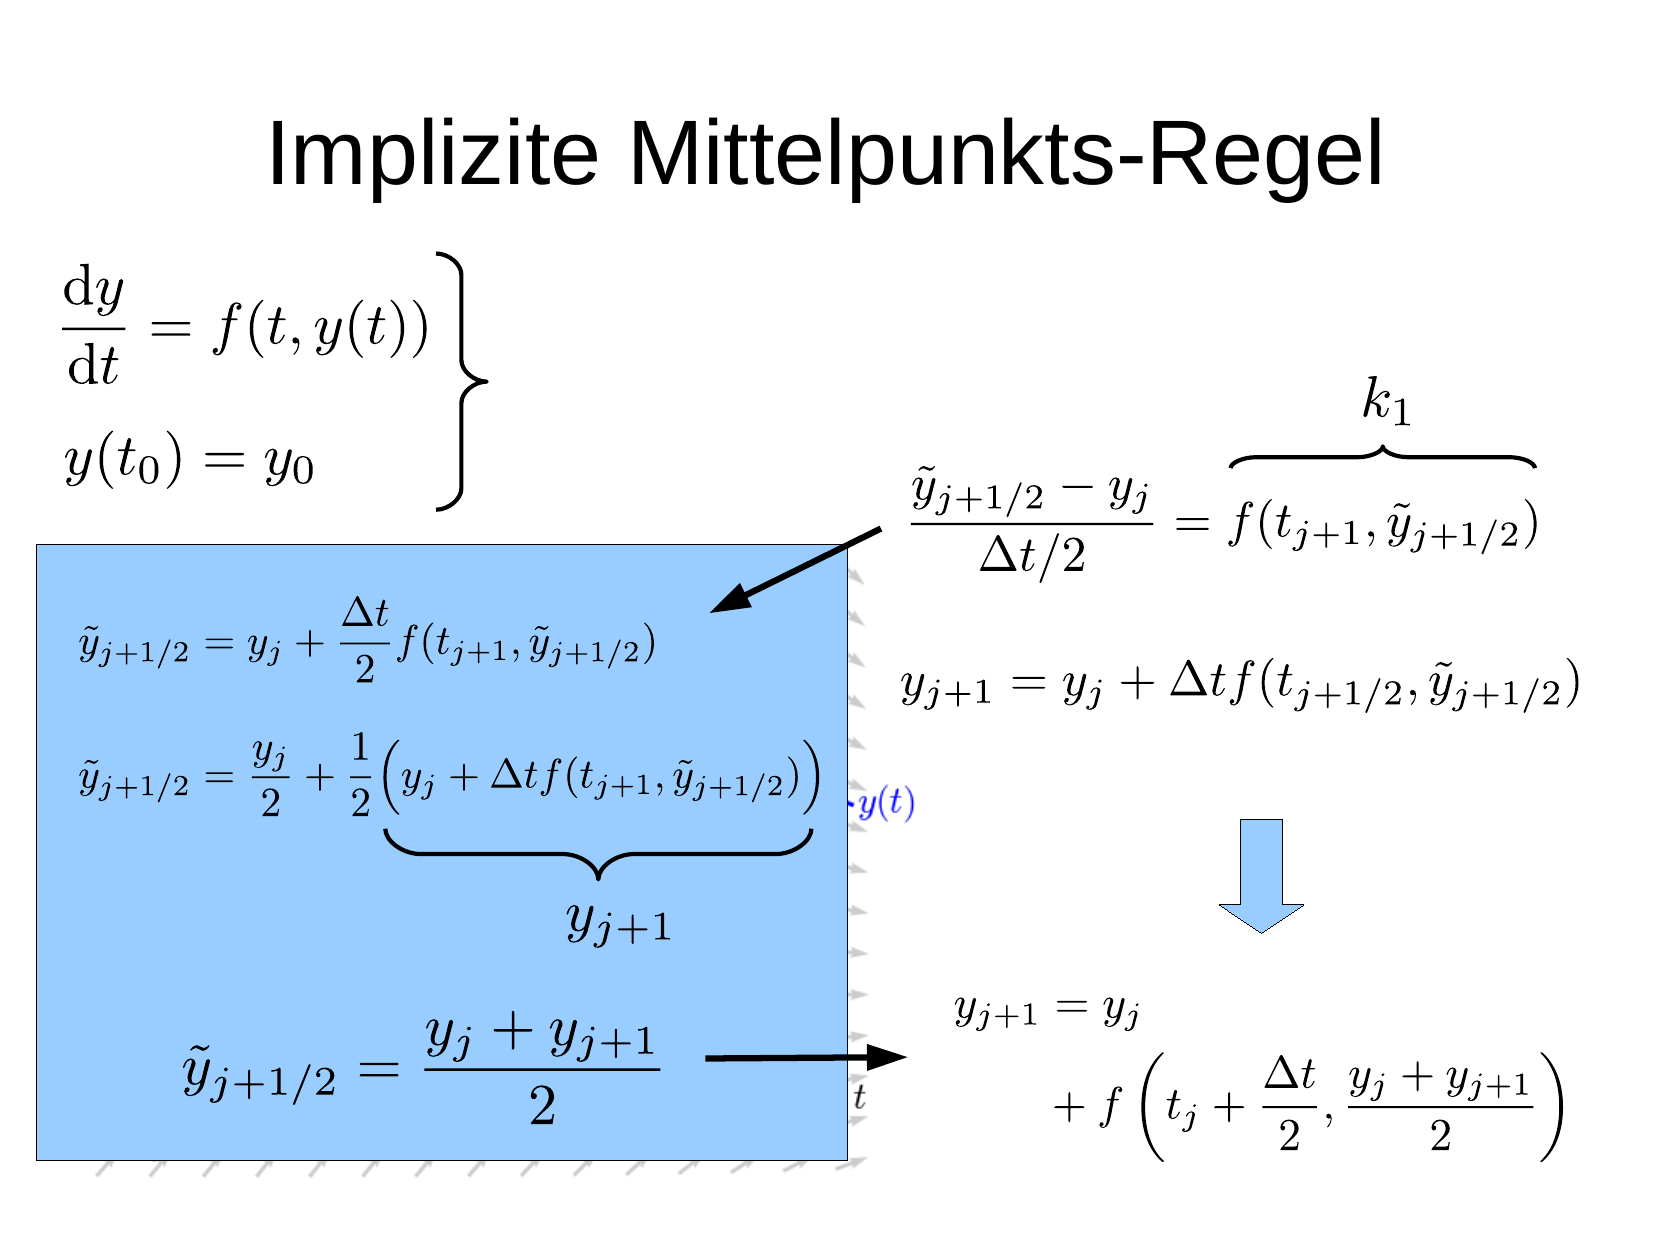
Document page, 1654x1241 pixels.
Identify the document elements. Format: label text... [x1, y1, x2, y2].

title Implizite Mittelpunkts-Regel [82, 49, 1571, 257]
text_box [62, 263, 433, 385]
text_box [899, 657, 1584, 714]
picture [0, 493, 960, 1241]
text_box [1360, 376, 1414, 426]
text_box [910, 466, 1542, 584]
text_box [953, 997, 1573, 1162]
text_box [63, 430, 315, 489]
text_box [1219, 819, 1304, 934]
text_box [36, 544, 848, 1161]
